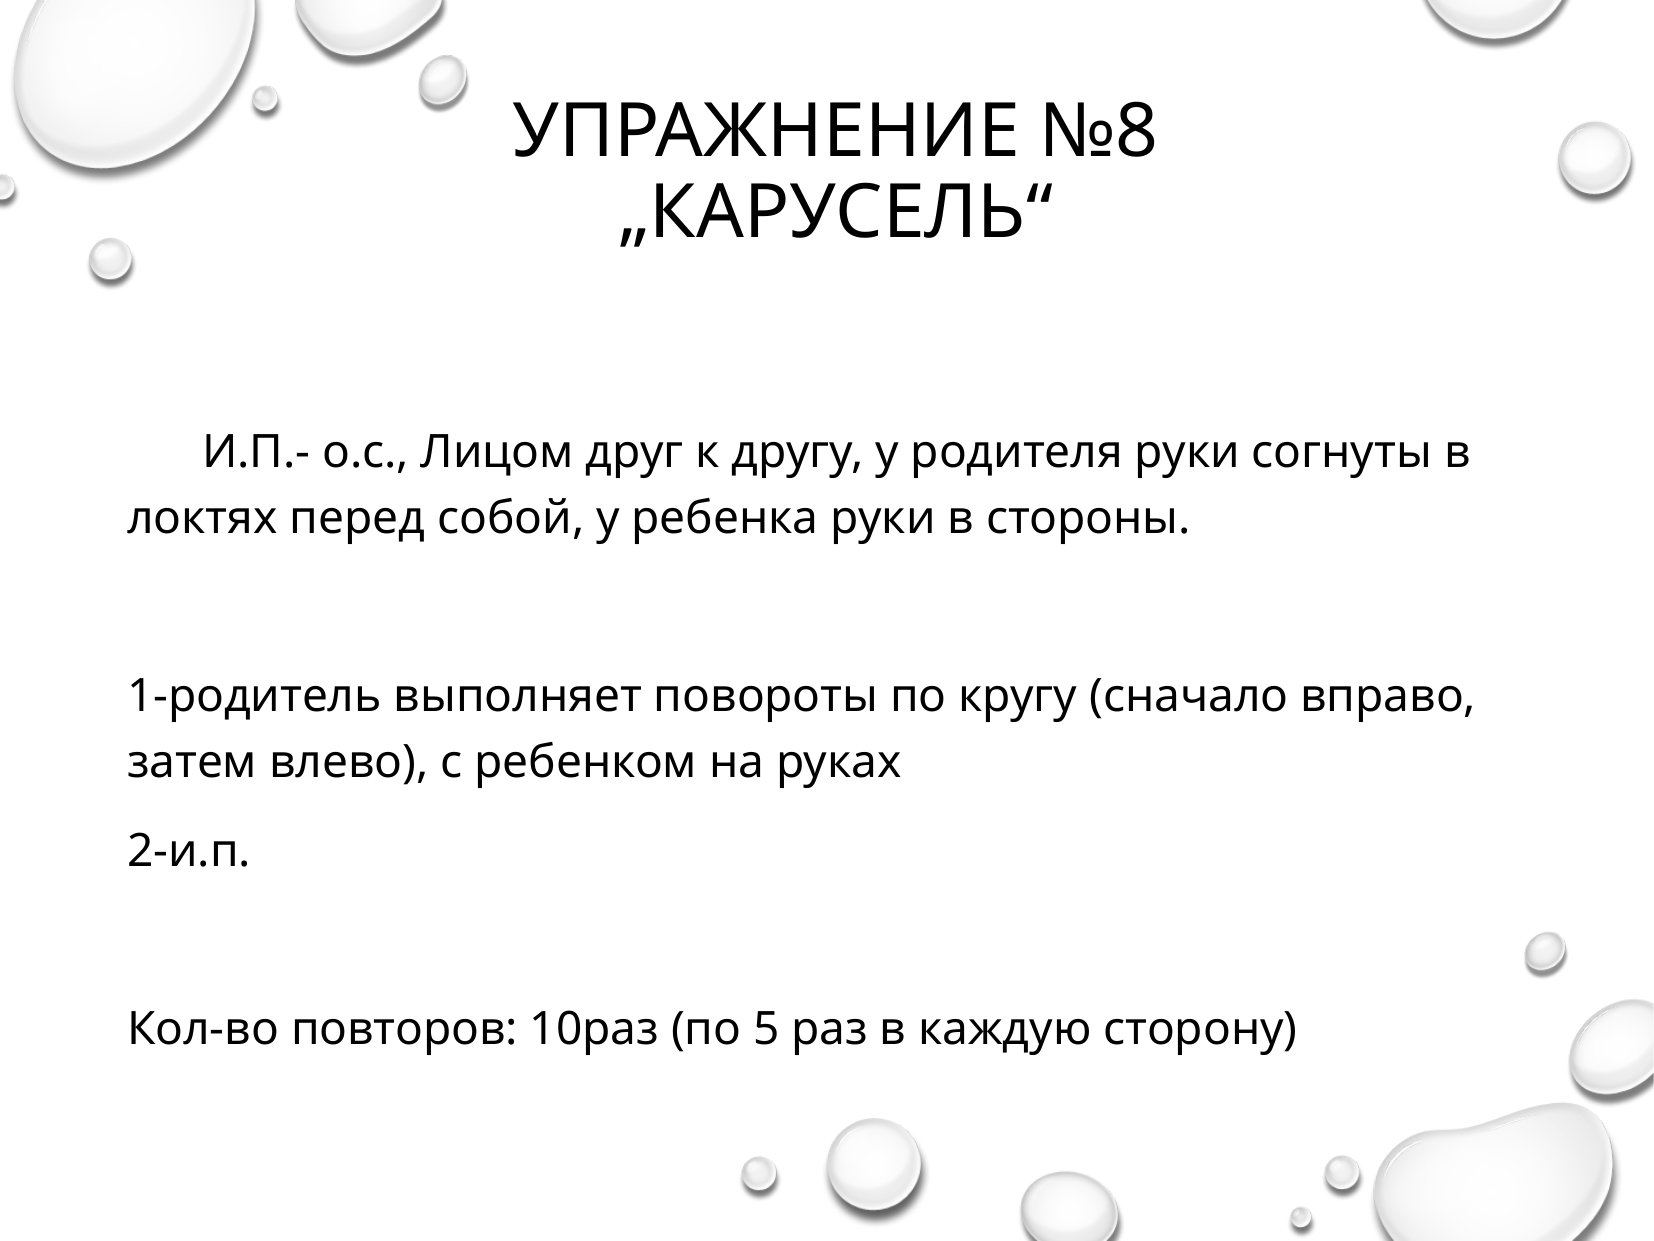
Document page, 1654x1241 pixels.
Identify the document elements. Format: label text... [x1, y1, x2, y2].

title Упражнение №8 „Карусель“ [129, 76, 1542, 270]
subtitle И.П.- о.с., Лицом друг к другу, у родителя руки согнуты в локтях перед собой, у ребенка руки в стороны. 1-родитель выполняет повороты по кругу (сначало вправо, затем влево), с ребенком на руках 2-и.п. Кол-во повторов: 10раз (по 5 раз в каждую сторону) [106, 324, 1546, 1140]
